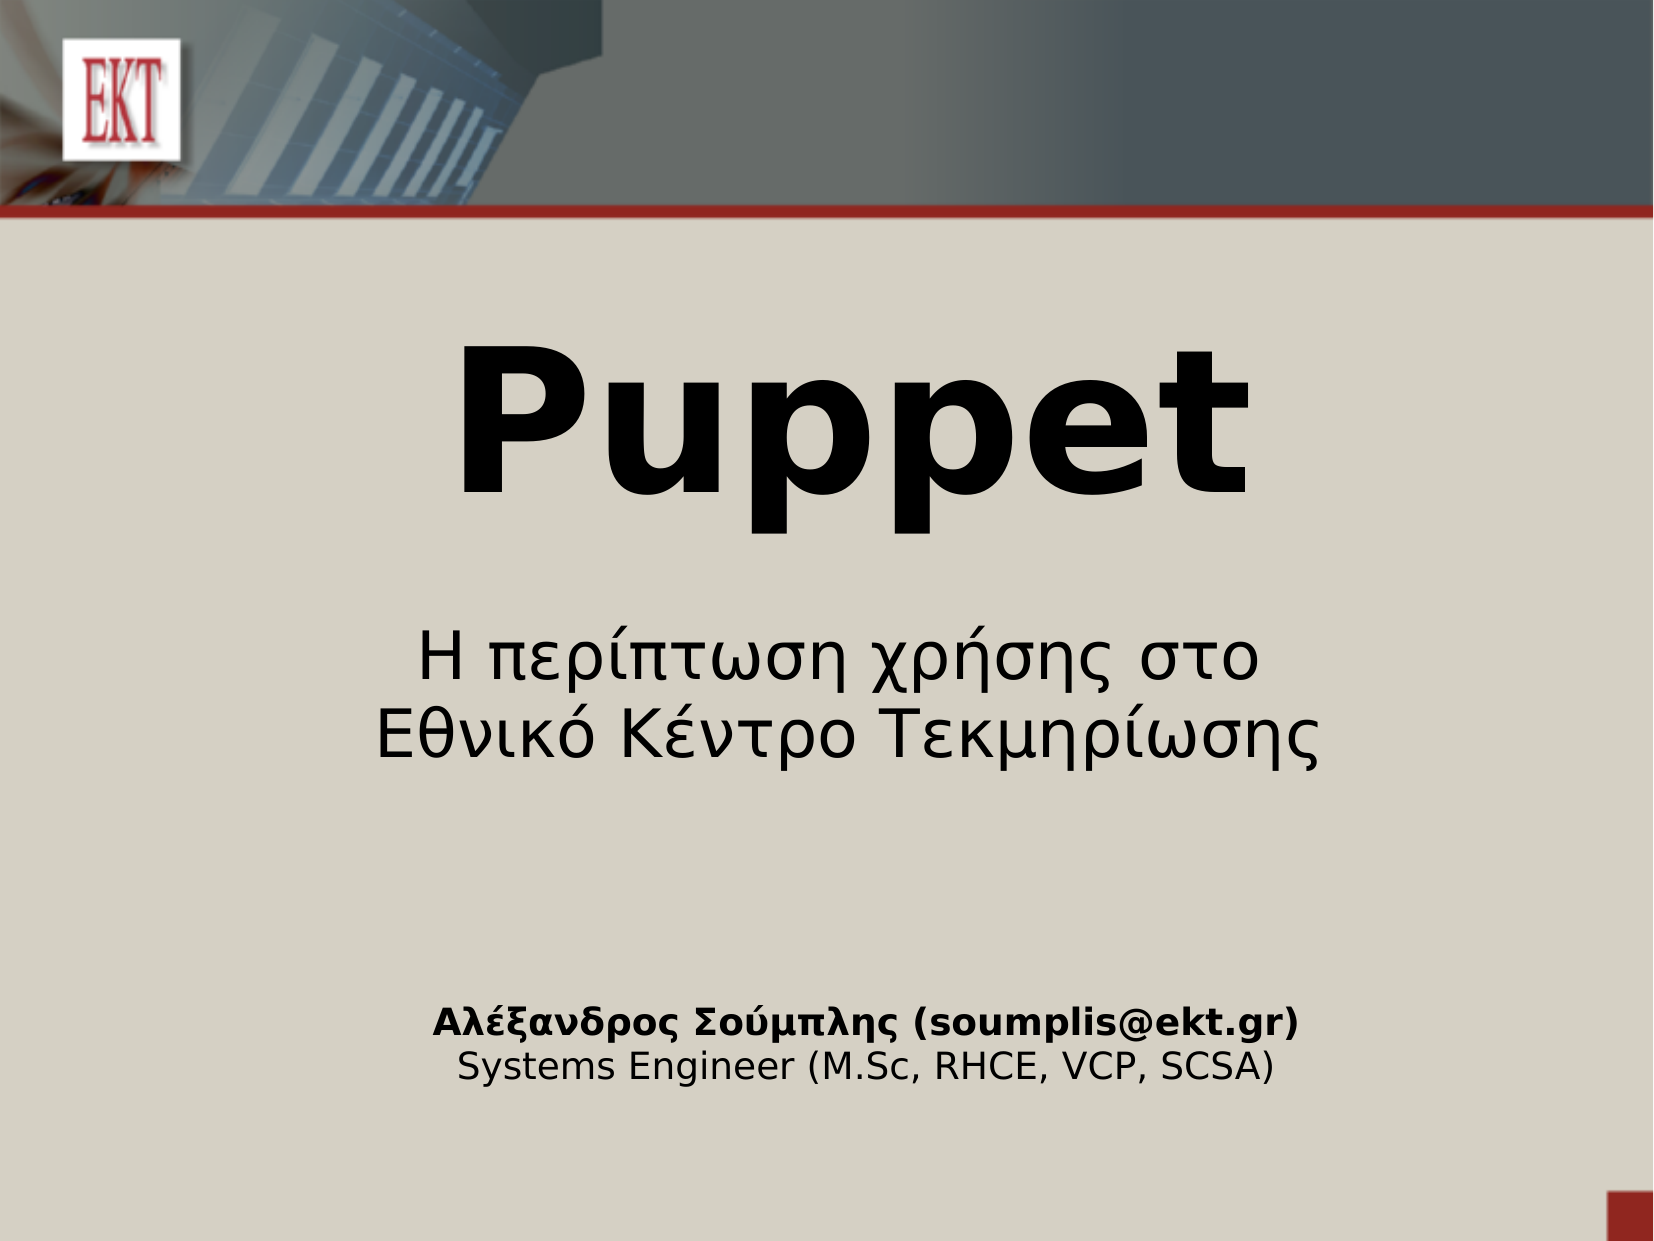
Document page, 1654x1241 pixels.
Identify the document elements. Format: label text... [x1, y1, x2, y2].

picture [0, 0, 1654, 1241]
subtitle Puppet Η περίπτωση χρήσης στο Εθνικό Κέντρο Τεκμηρίωσης [106, 180, 1594, 900]
text_box Αλέξανδρος Σούμπλης (soumplis@ekt.gr) Systems Engineer (M.Sc, RHCE, VCP, SCSA) [304, 975, 1430, 1115]
